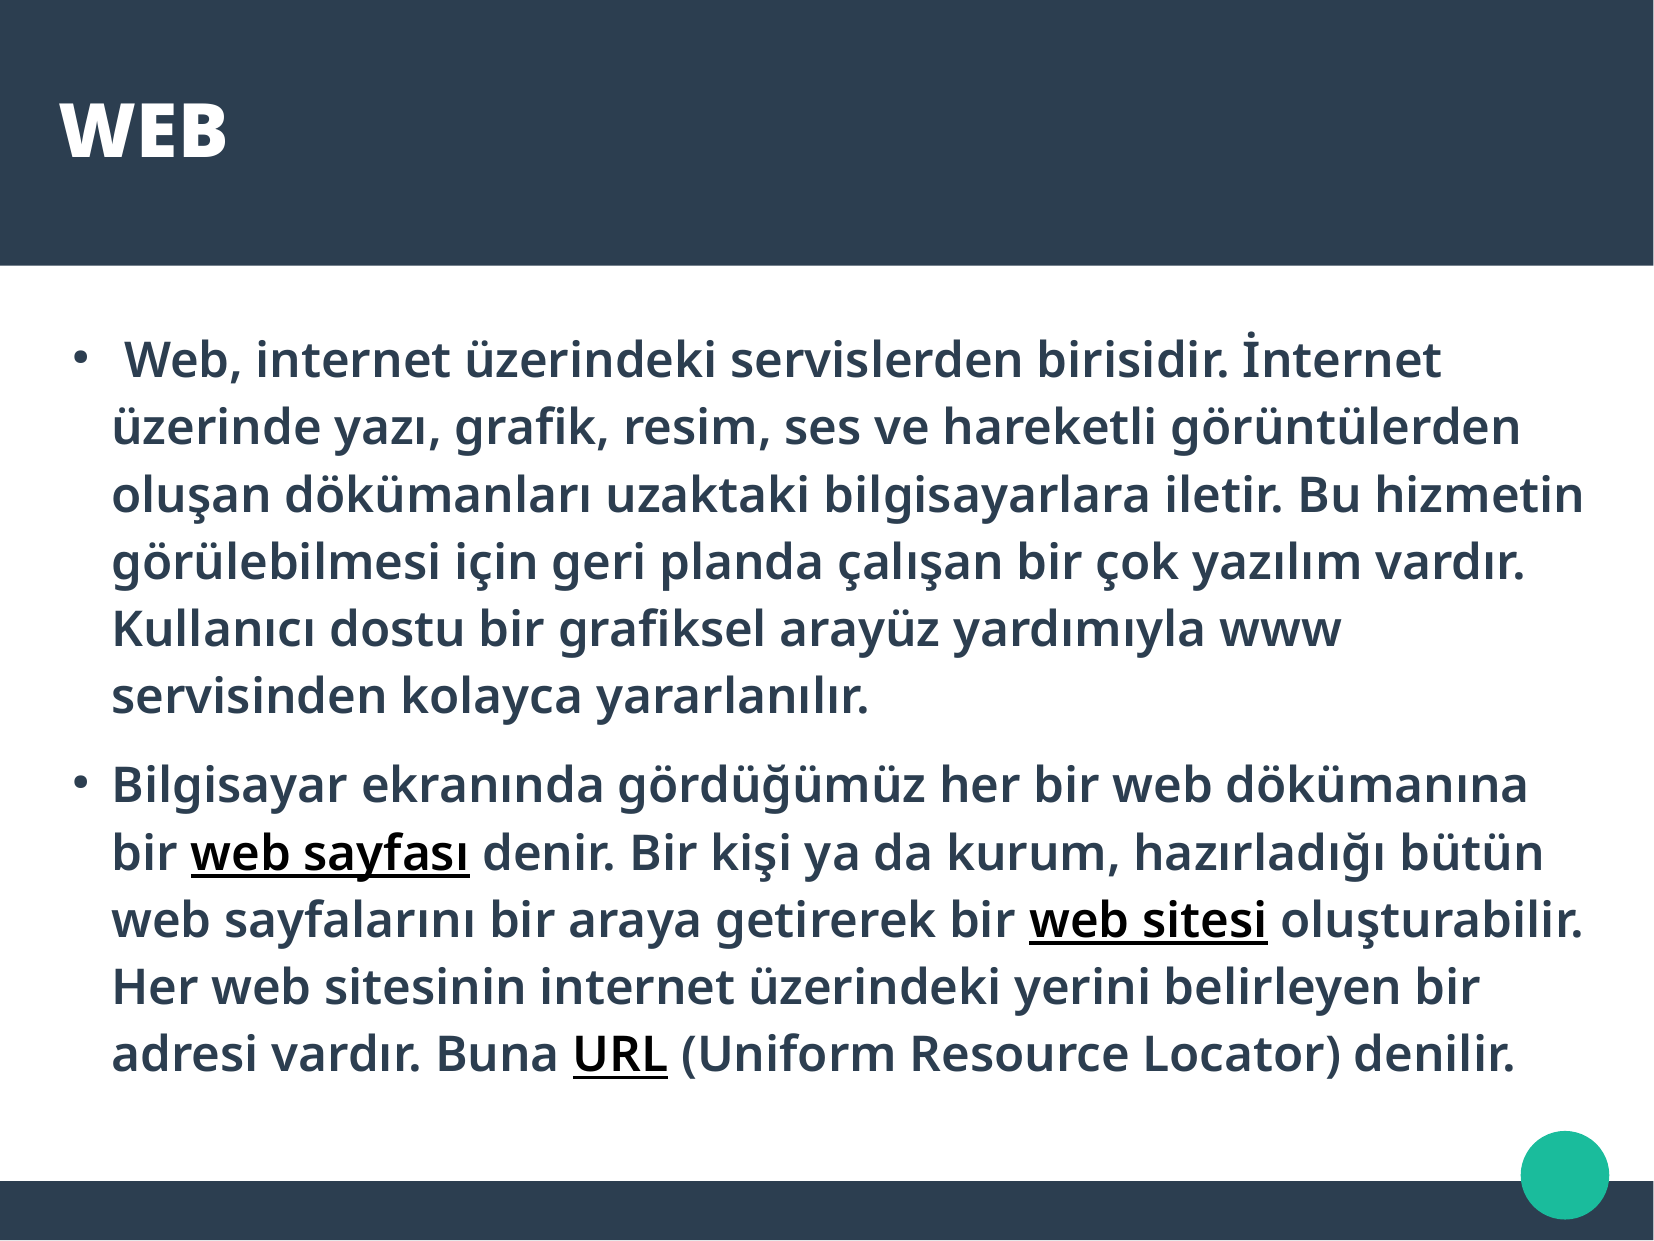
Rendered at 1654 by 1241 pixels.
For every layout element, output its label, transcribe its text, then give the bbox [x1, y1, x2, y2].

list Web, internet üzerindeki servislerden birisidir. İnternet üzerinde yazı, grafik, resim, ses ve hareketli görüntülerden oluşan dökümanları uzaktaki bilgisayarlara iletir. Bu hizmetin görülebilmesi için geri planda çalışan bir çok yazılım vardır. Kullanıcı dostu bir grafiksel arayüz yardımıyla www servisinden kolayca yararlanılır. Bilgisayar ekranında gördüğümüz her bir web dökümanına bir web sayfası denir. Bir kişi ya da kurum, hazırladığı bütün web sayfalarını bir araya getirerek bir web sitesi oluşturabilir. Her web sitesinin internet üzerindeki yerini belirleyen bir adresi vardır. Buna URL (Uniform Resource Locator) denilir. [59, 324, 1595, 1152]
title WEB [59, 49, 1595, 207]
